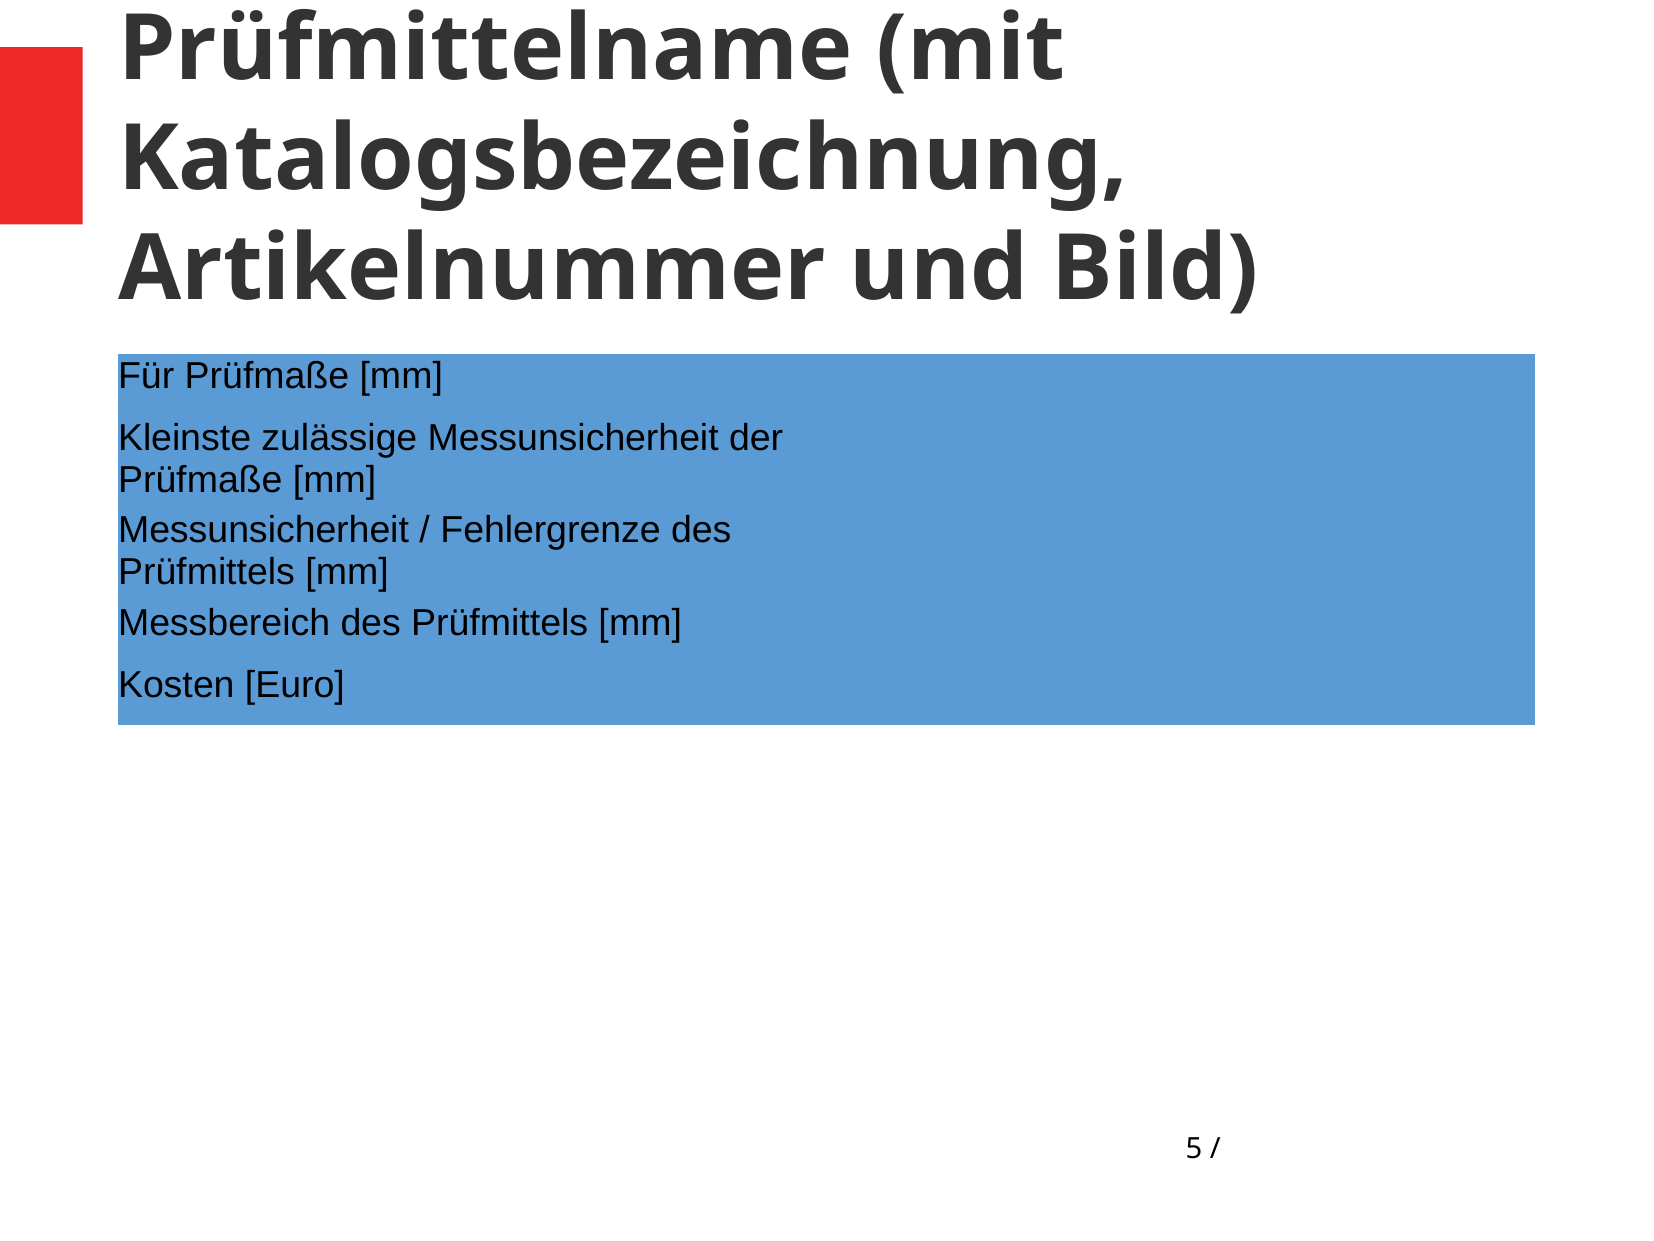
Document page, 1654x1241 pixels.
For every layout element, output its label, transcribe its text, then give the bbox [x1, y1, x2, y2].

table_cell Kosten [Euro] [118, 663, 827, 725]
table_cell [827, 601, 1535, 663]
table_cell [827, 509, 1535, 601]
text_box / [1185, 1129, 1571, 1216]
table_header [827, 354, 1535, 416]
table_cell [827, 663, 1535, 725]
table_cell Kleinste zulässige Messunsicherheit der Prüfmaße [mm] [118, 416, 827, 509]
table_cell [827, 416, 1535, 509]
table_header Für Prüfmaße [mm] [118, 354, 827, 416]
table_cell Messbereich des Prüfmittels [mm] [118, 601, 827, 663]
table_cell Messunsicherheit / Fehlergrenze des Prüfmittels [mm] [118, 509, 827, 601]
title Prüfmittelname (mit Katalogsbezeichnung, Artikelnummer und Bild) [118, 0, 1571, 314]
